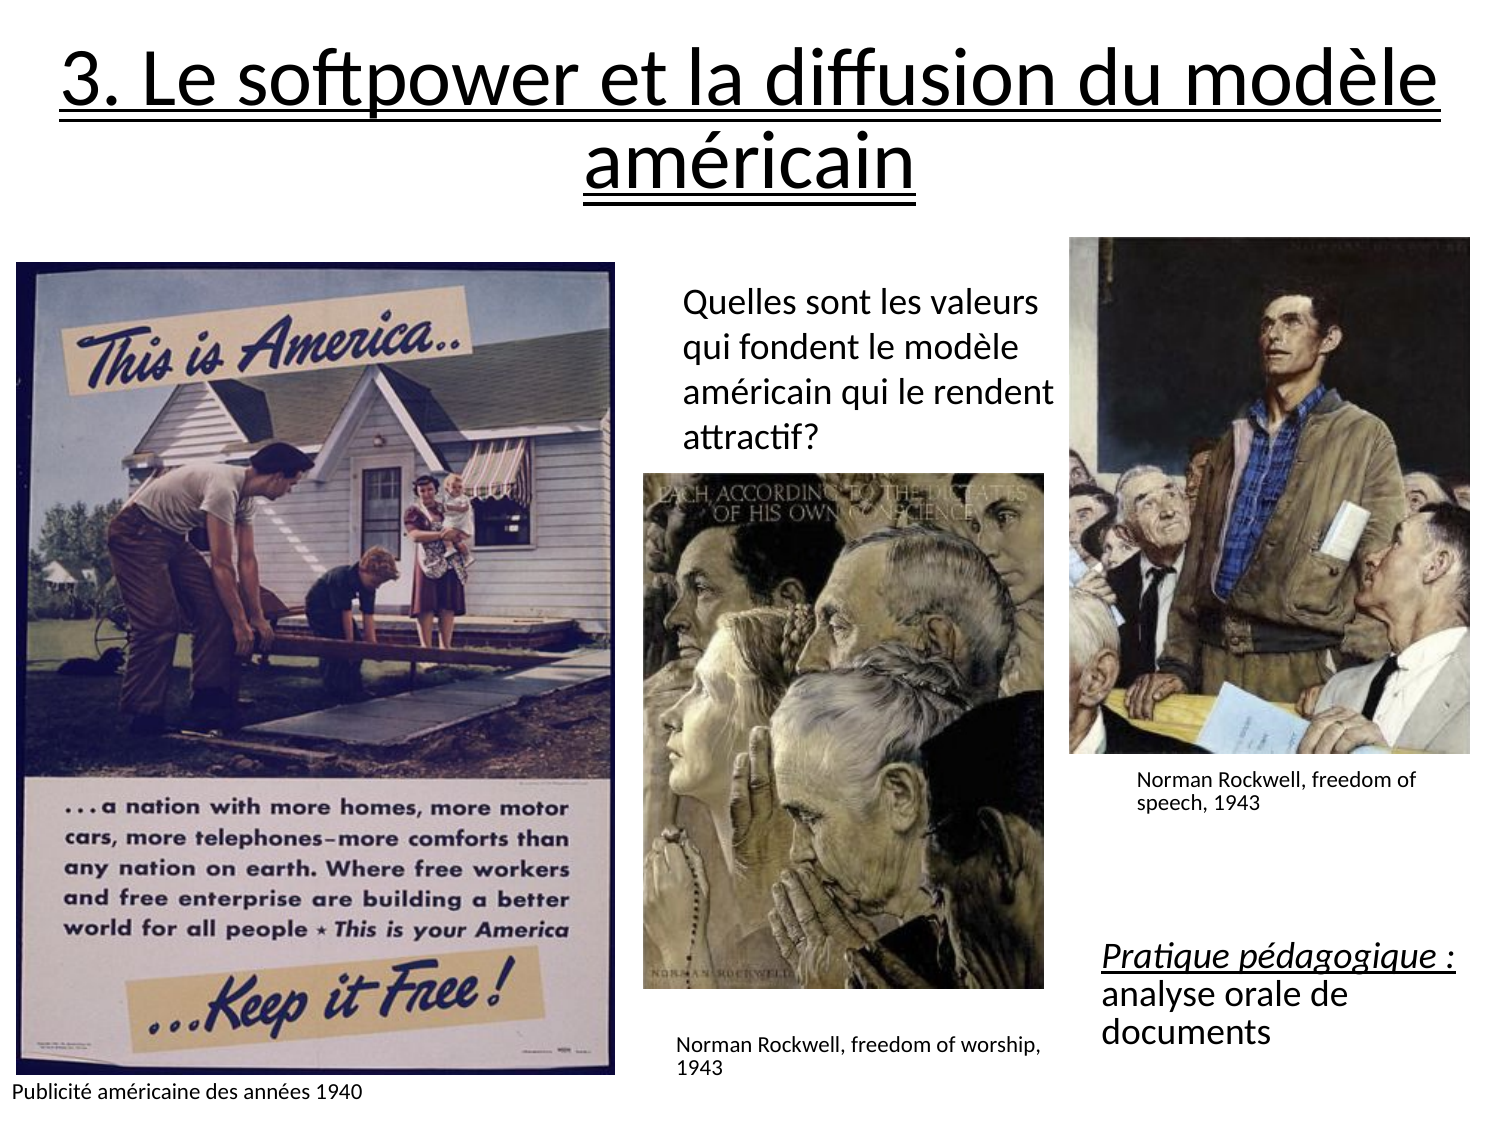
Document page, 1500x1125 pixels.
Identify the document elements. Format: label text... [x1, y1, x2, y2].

text_box Norman Rockwell, freedom of speech, 1943 [1122, 763, 1500, 863]
picture [16, 262, 615, 1074]
text_box Publicité américaine des années 1940 [0, 1074, 815, 1118]
picture [643, 473, 1044, 989]
picture [1069, 254, 1470, 754]
text_box Pratique pédagogique : analyse orale de documents [1086, 933, 1500, 1086]
text_box Norman Rockwell, freedom of worship, 1943 [661, 1027, 1075, 1099]
text_box Quelles sont les valeurs qui fondent le modèle américain qui le rendent attractif? [667, 269, 1079, 465]
text_box 3. Le softpower et la diffusion du modèle américain [0, 35, 1500, 254]
